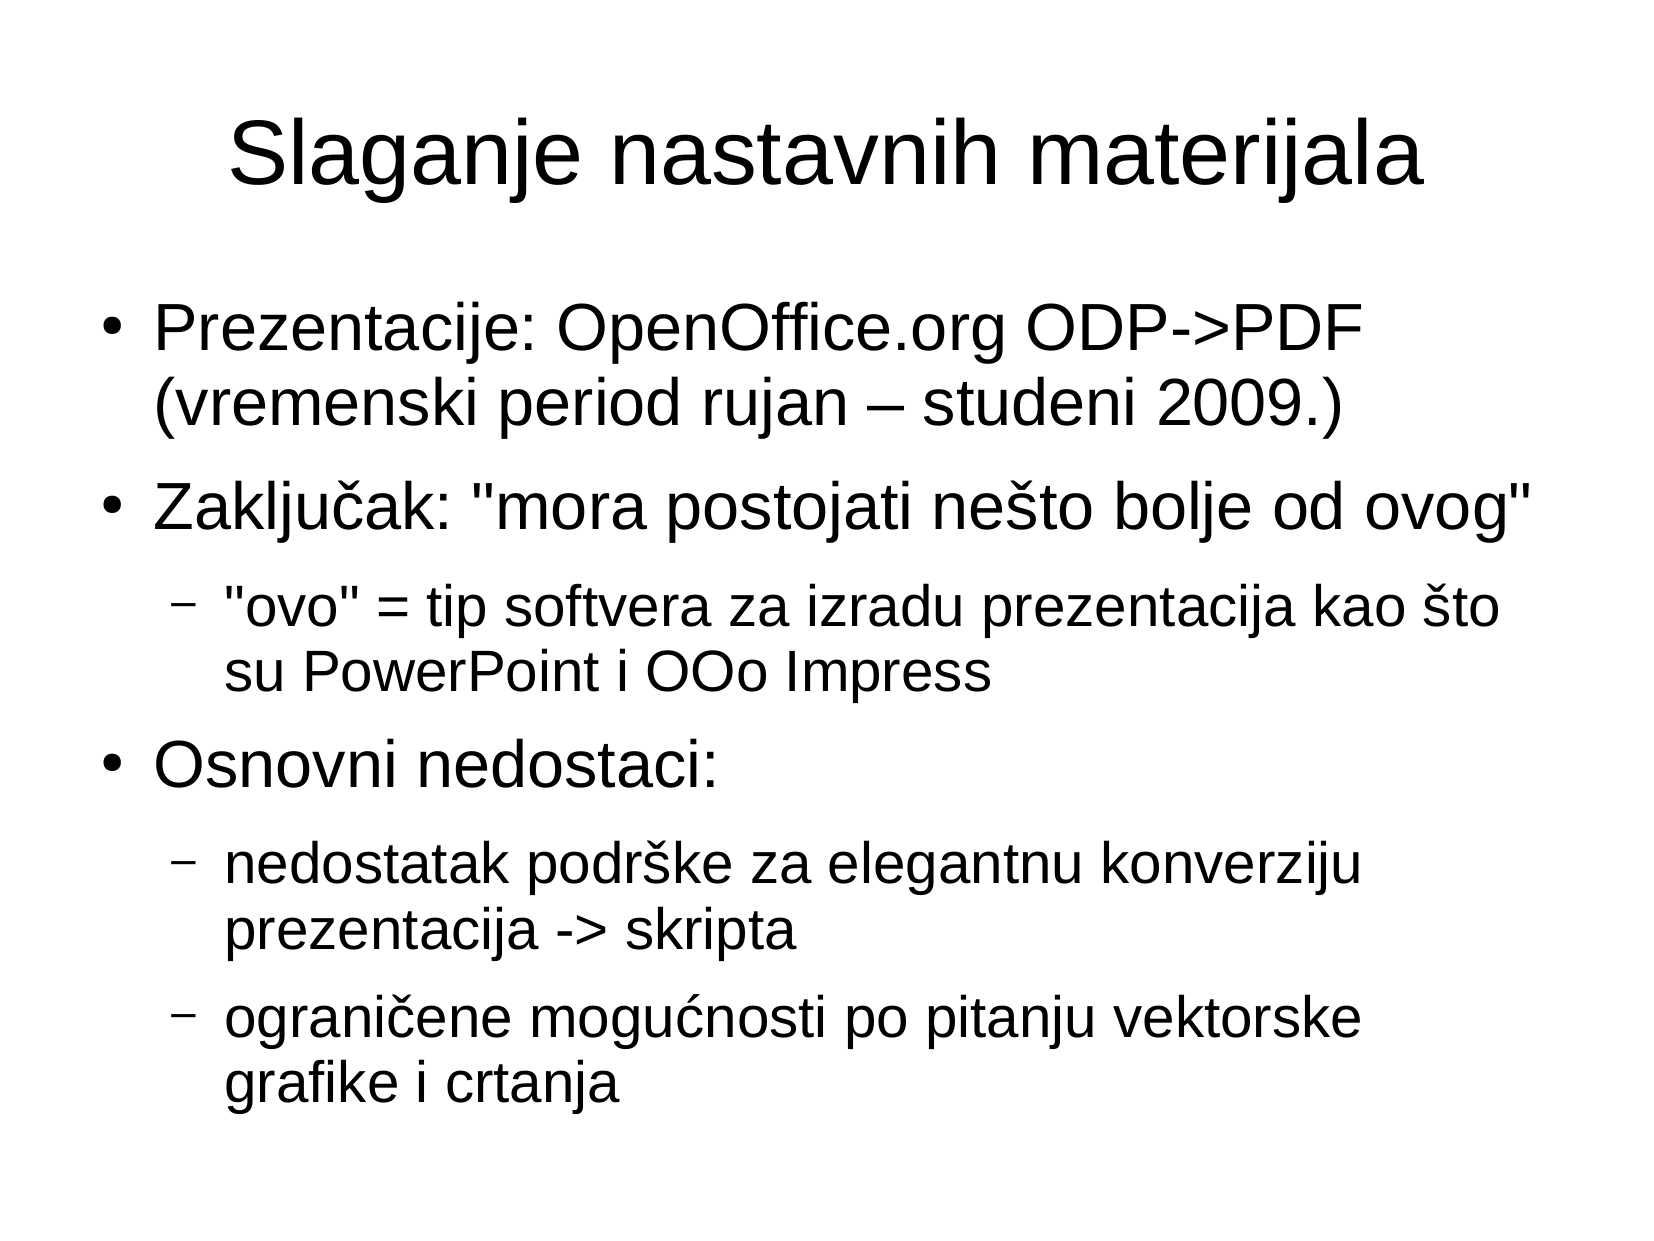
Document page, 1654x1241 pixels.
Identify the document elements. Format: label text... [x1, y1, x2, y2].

title Slaganje nastavnih materijala [82, 49, 1571, 257]
list Prezentacije: OpenOffice.org ODP->PDF (vremenski period rujan – studeni 2009.) Zaključak: "mora postojati nešto bolje od ovog" "ovo" = tip softvera za izradu prezentacija kao što su PowerPoint i OOo Impress Osnovni nedostaci: nedostatak podrške za elegantnu konverziju prezentacija -> skripta ograničene mogućnosti po pitanju vektorske grafike i crtanja [82, 290, 1538, 1123]
